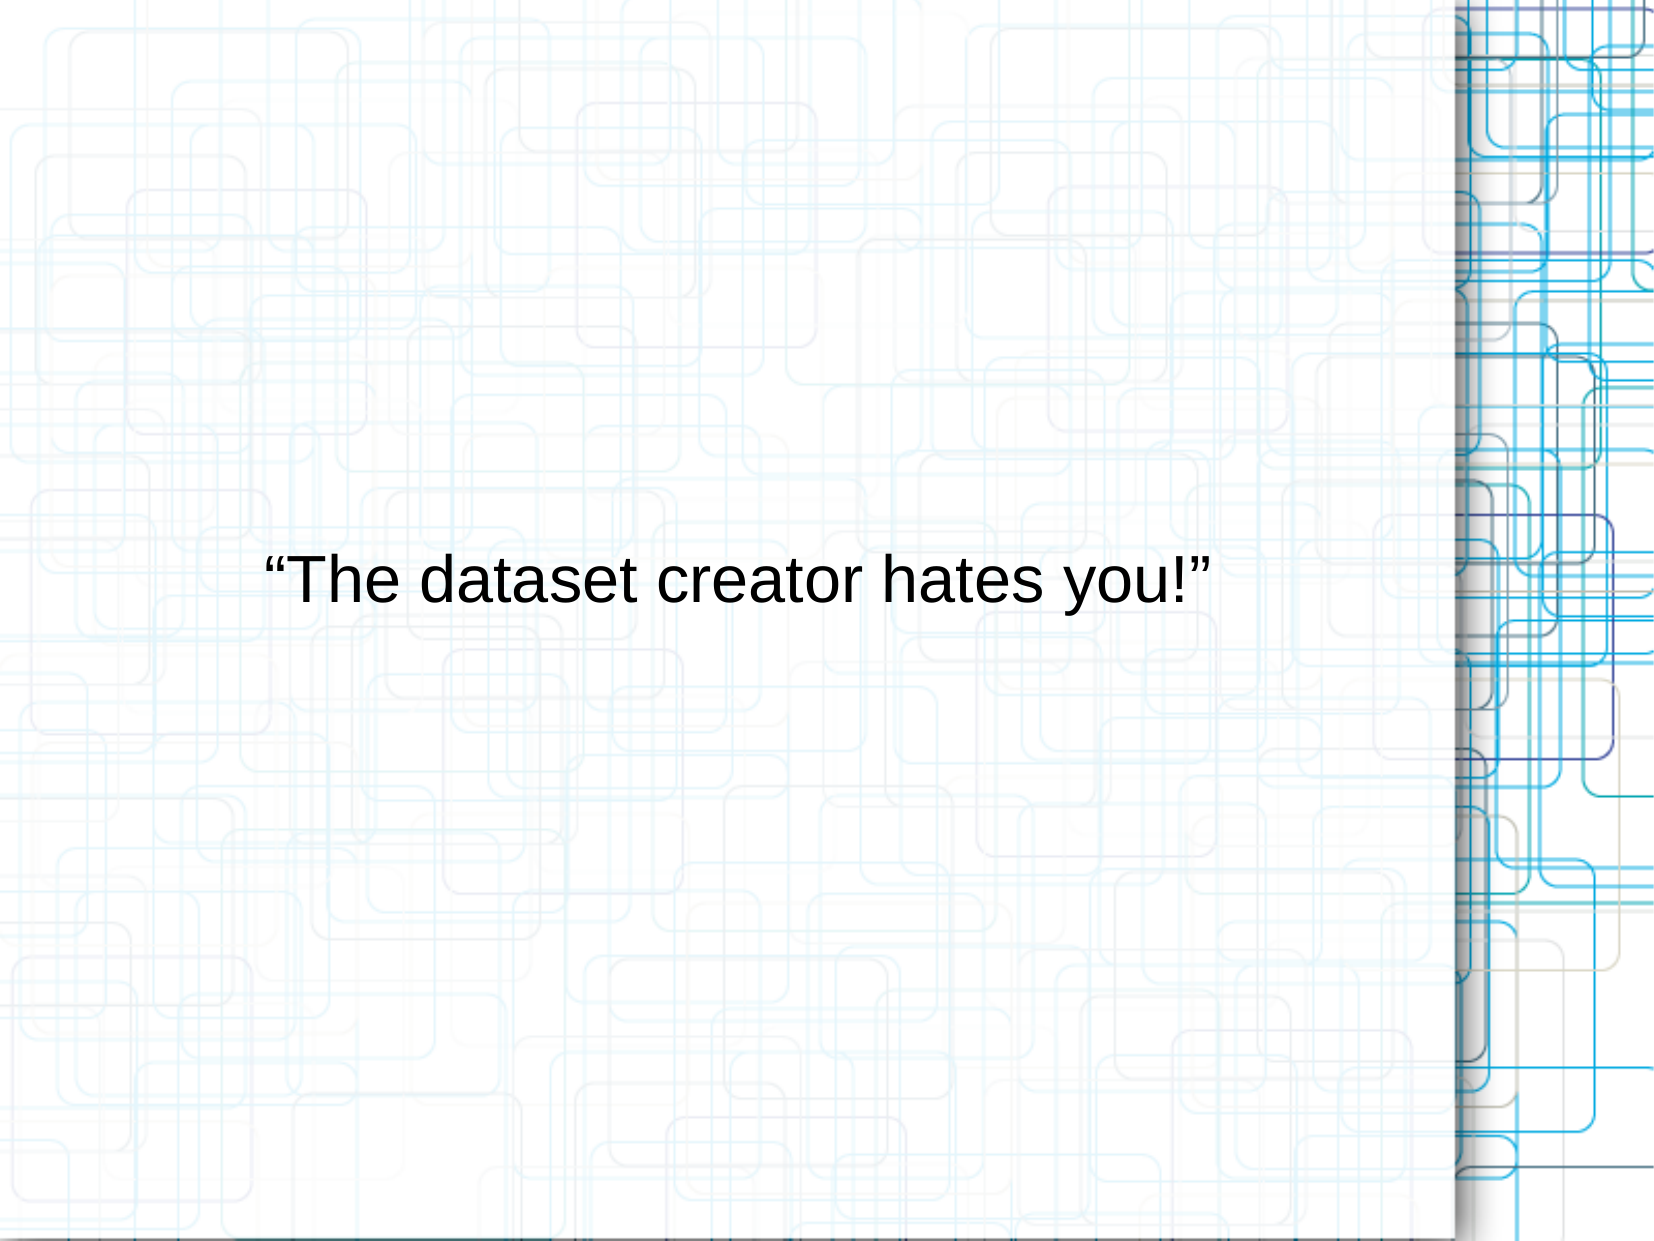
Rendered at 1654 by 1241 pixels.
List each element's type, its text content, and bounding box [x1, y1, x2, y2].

subtitle “The dataset creator hates you!” [59, 56, 1418, 1102]
picture [0, 0, 1654, 1241]
